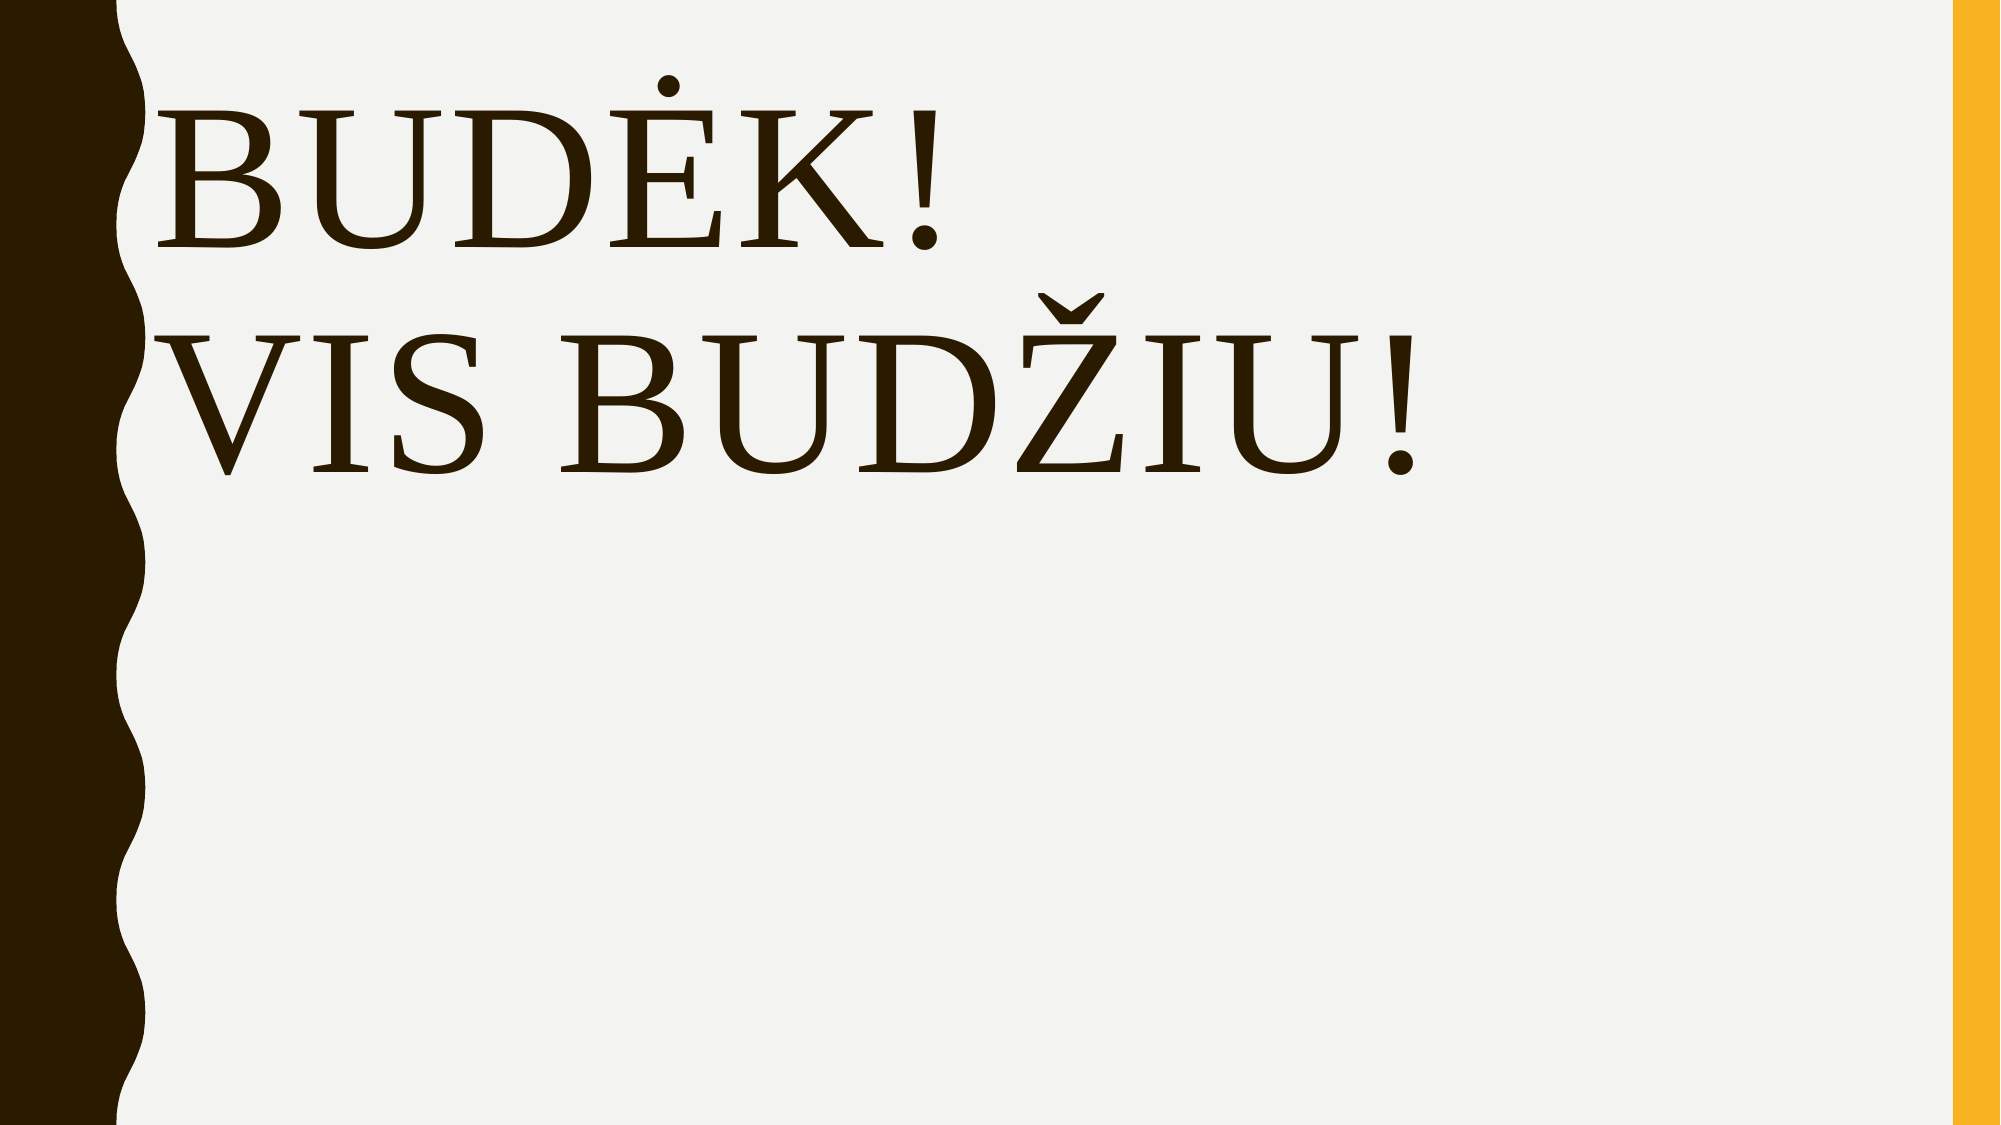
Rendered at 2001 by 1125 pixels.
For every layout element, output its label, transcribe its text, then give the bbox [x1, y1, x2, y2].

title Budėk! Vis budžiu! [137, 59, 1863, 1011]
